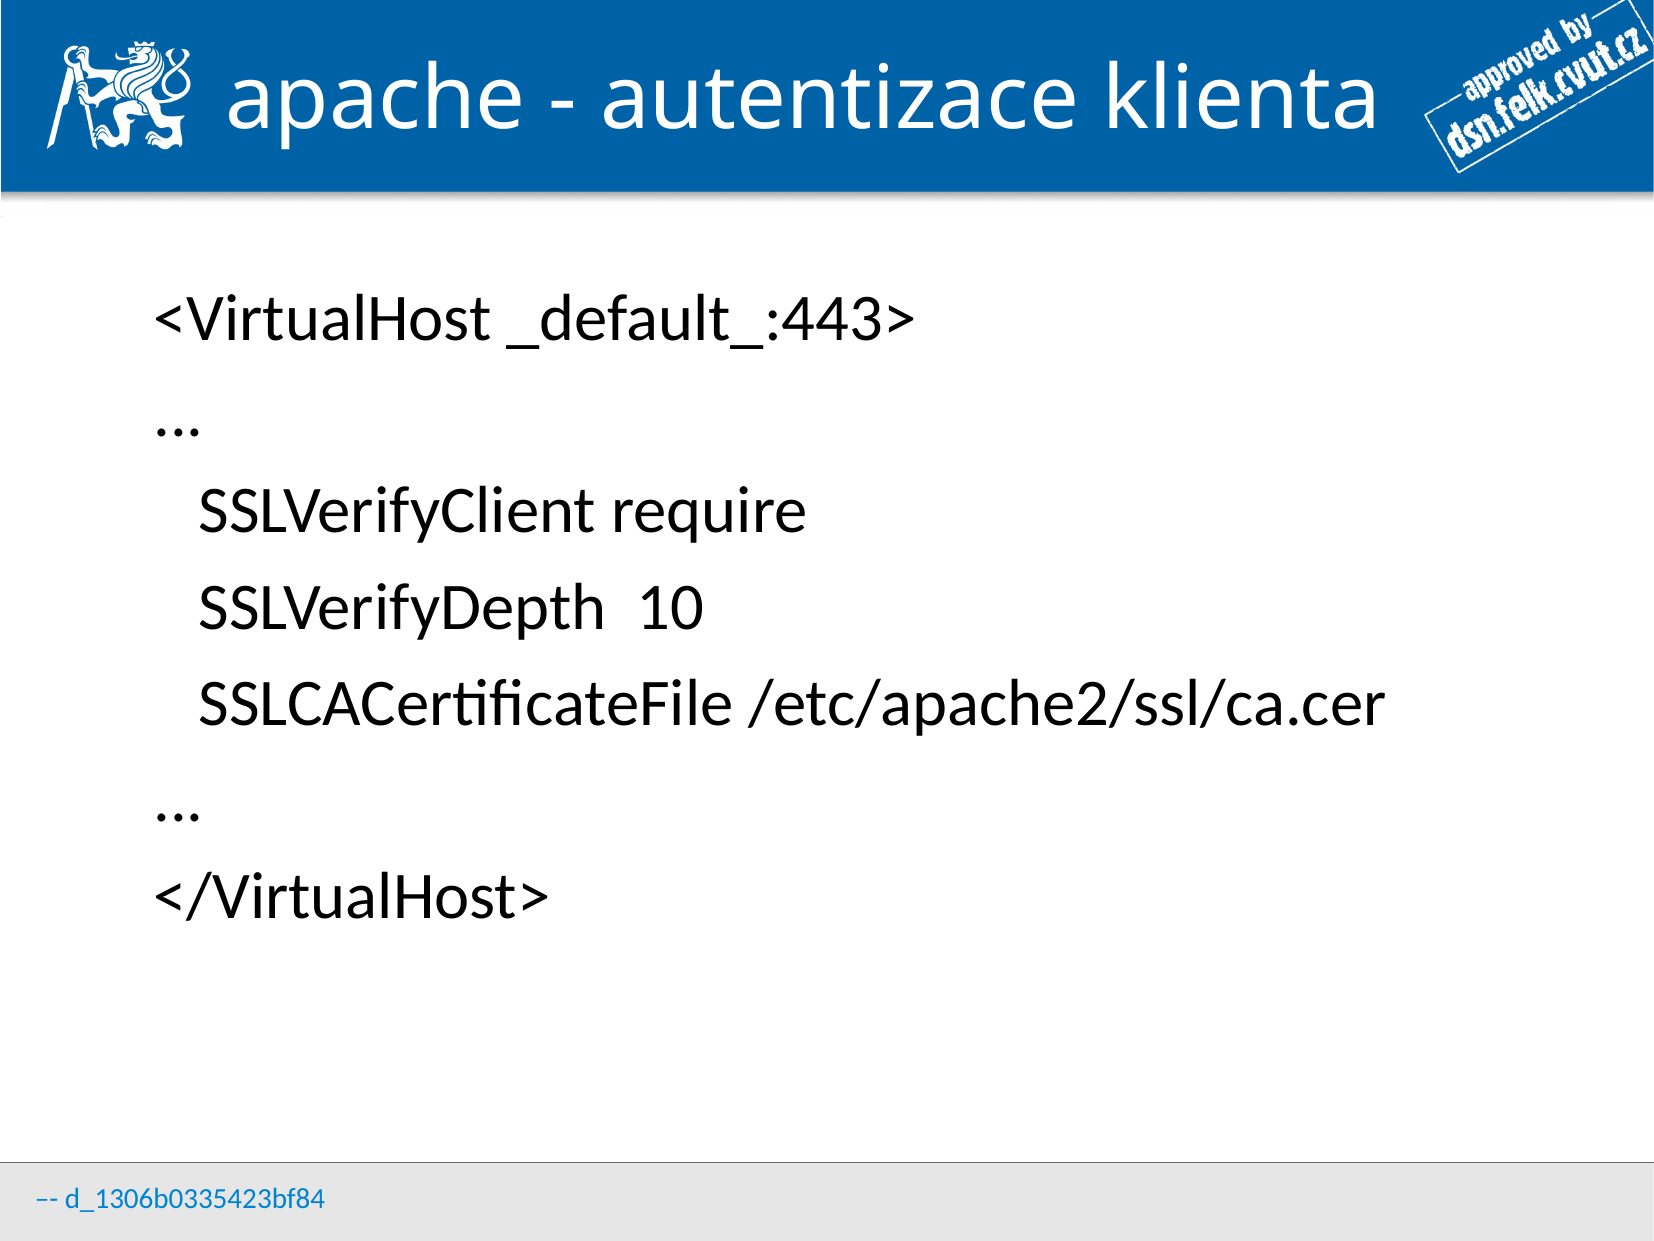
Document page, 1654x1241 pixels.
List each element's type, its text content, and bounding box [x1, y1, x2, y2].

picture [1, 0, 1654, 217]
list <VirtualHost _default_:443> ... SSLVerifyClient require SSLVerifyDepth 10 SSLCACertificateFile /etc/apache2/ssl/ca.cer ... </VirtualHost> [82, 290, 1571, 1010]
title apache - autentizace klienta [225, 0, 1426, 197]
